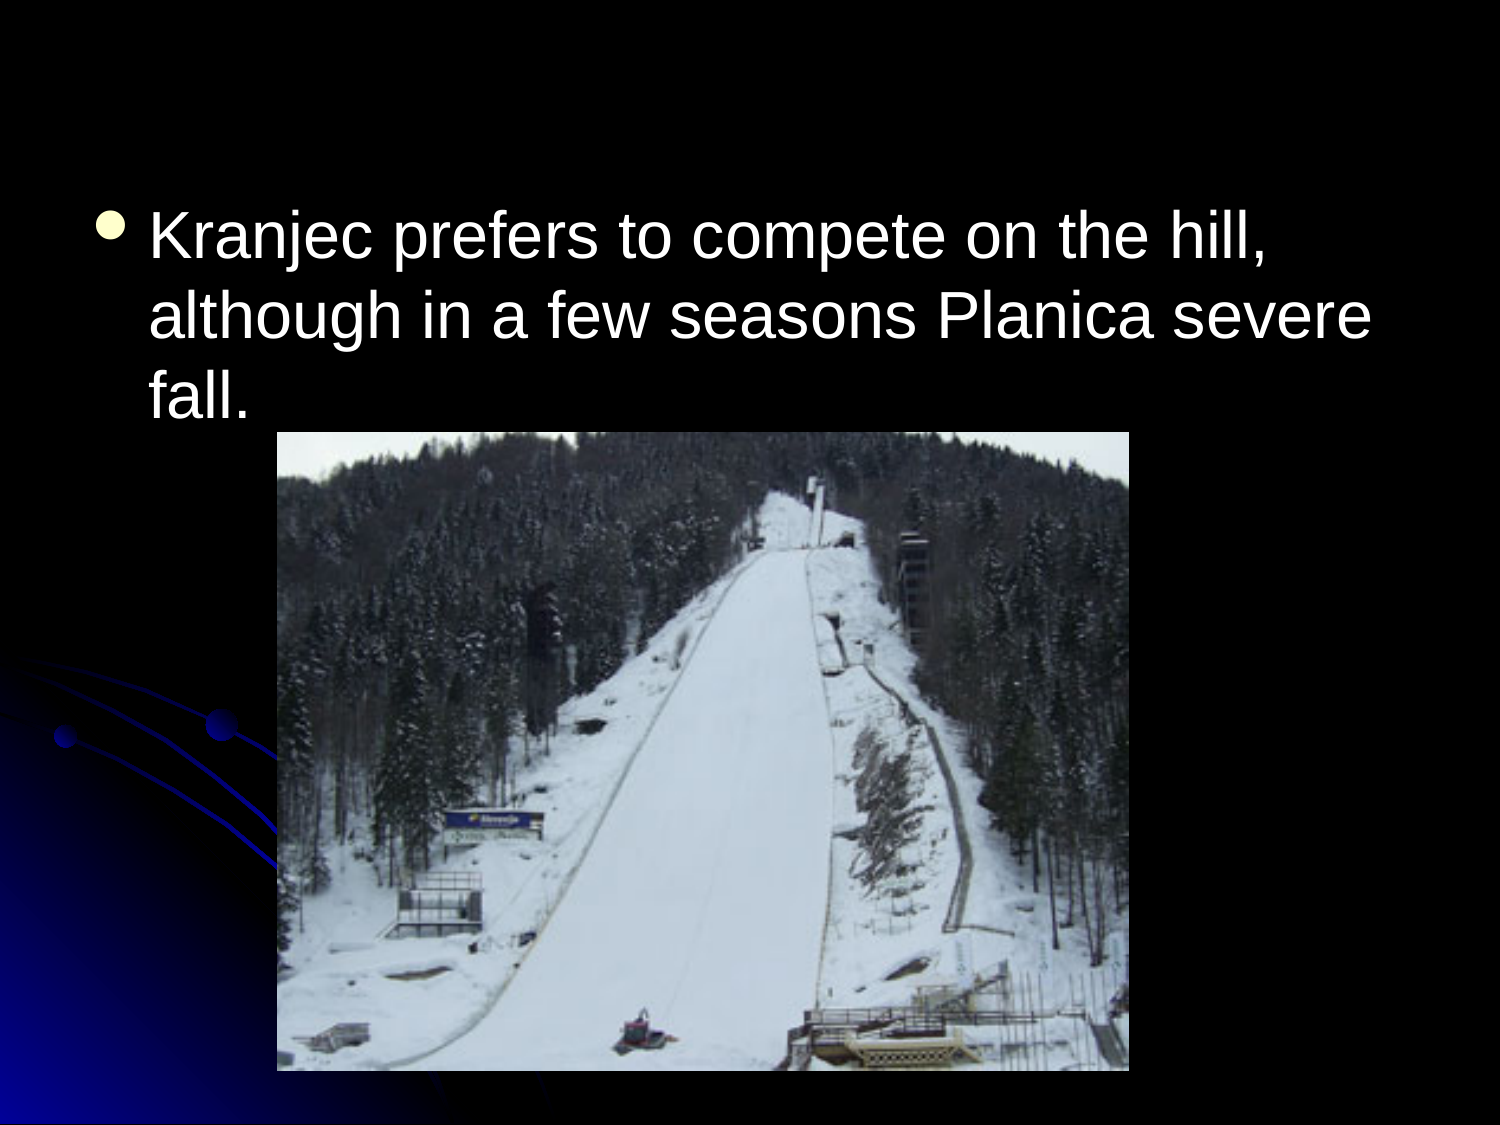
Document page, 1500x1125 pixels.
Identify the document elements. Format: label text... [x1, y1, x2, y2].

list Kranjec prefers to compete on the hill, although in a few seasons Planica severe fall. [76, 184, 1427, 928]
picture [277, 432, 1129, 1071]
